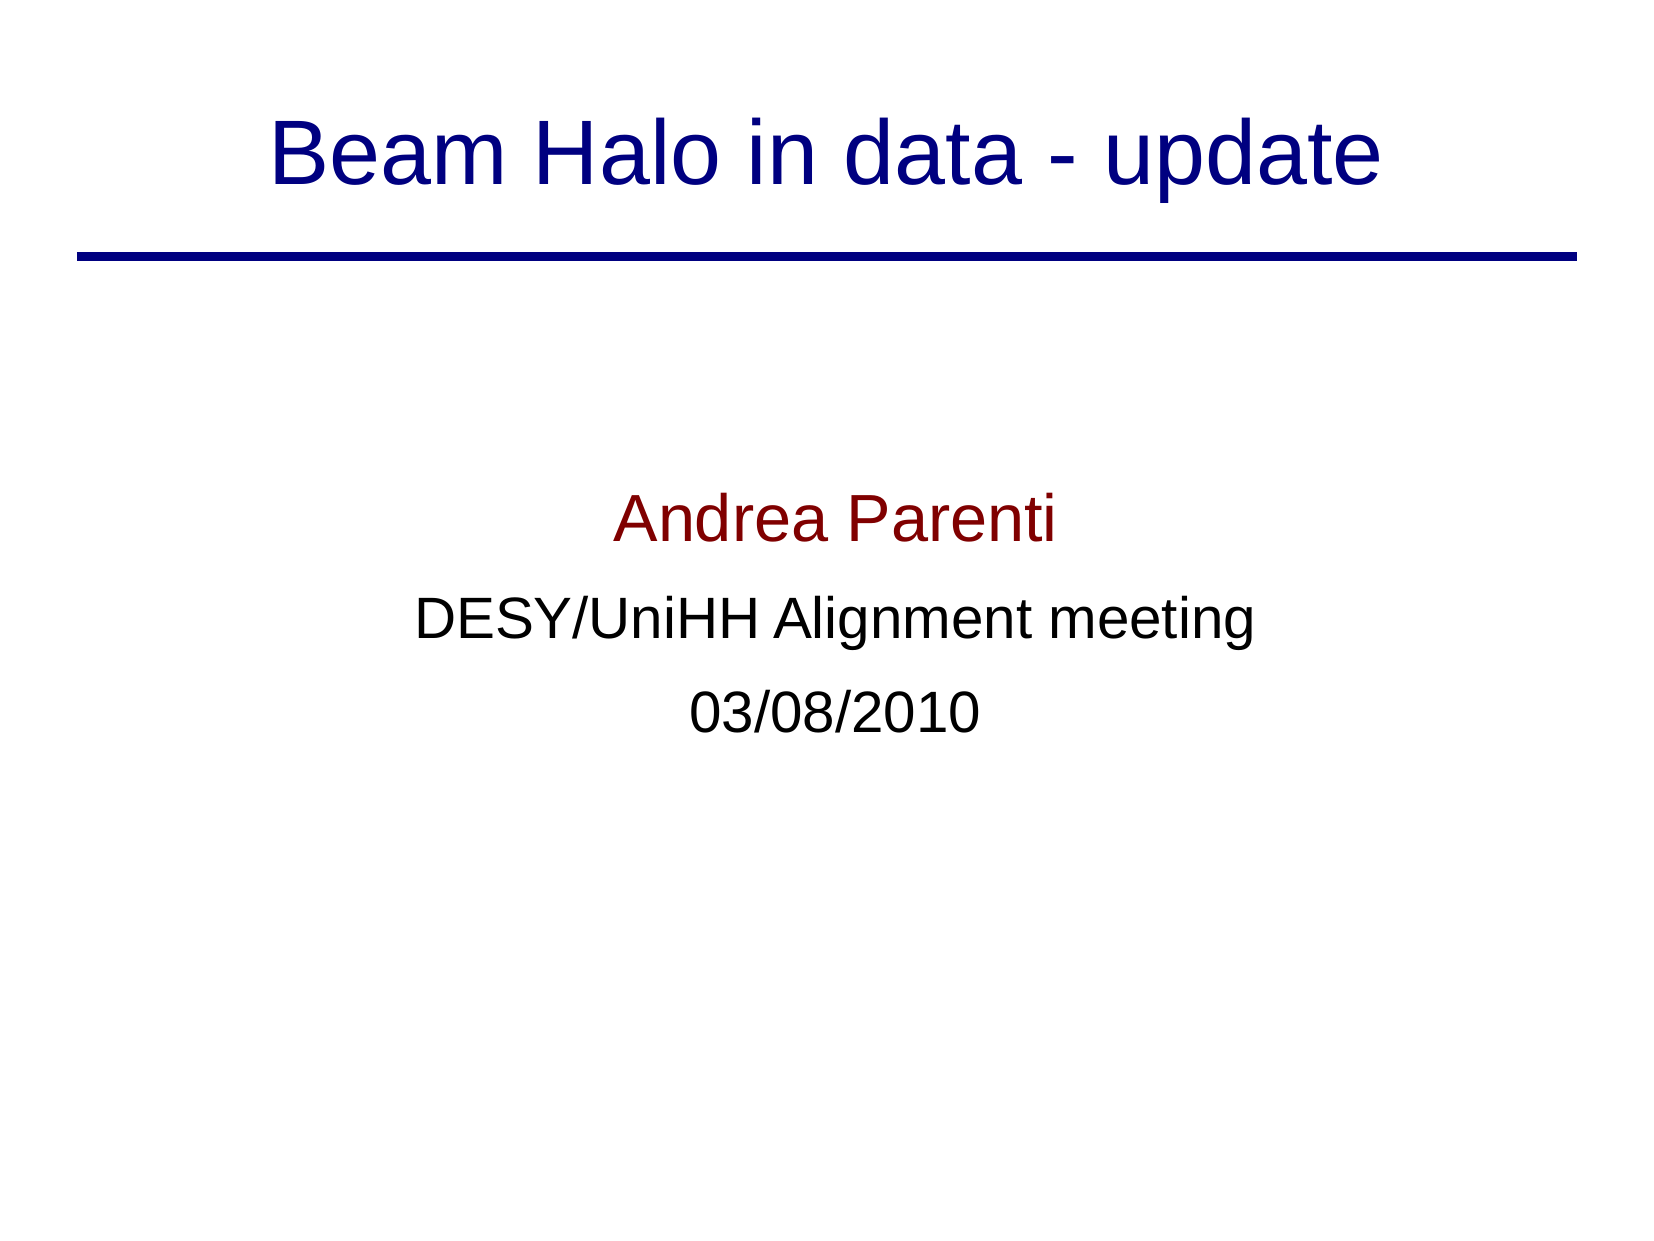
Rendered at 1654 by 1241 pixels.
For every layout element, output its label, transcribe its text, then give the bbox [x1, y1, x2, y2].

list Andrea Parenti DESY/UniHH Alignment meeting 03/08/2010 [82, 272, 1571, 1077]
title Beam Halo in data - update [82, 56, 1571, 250]
